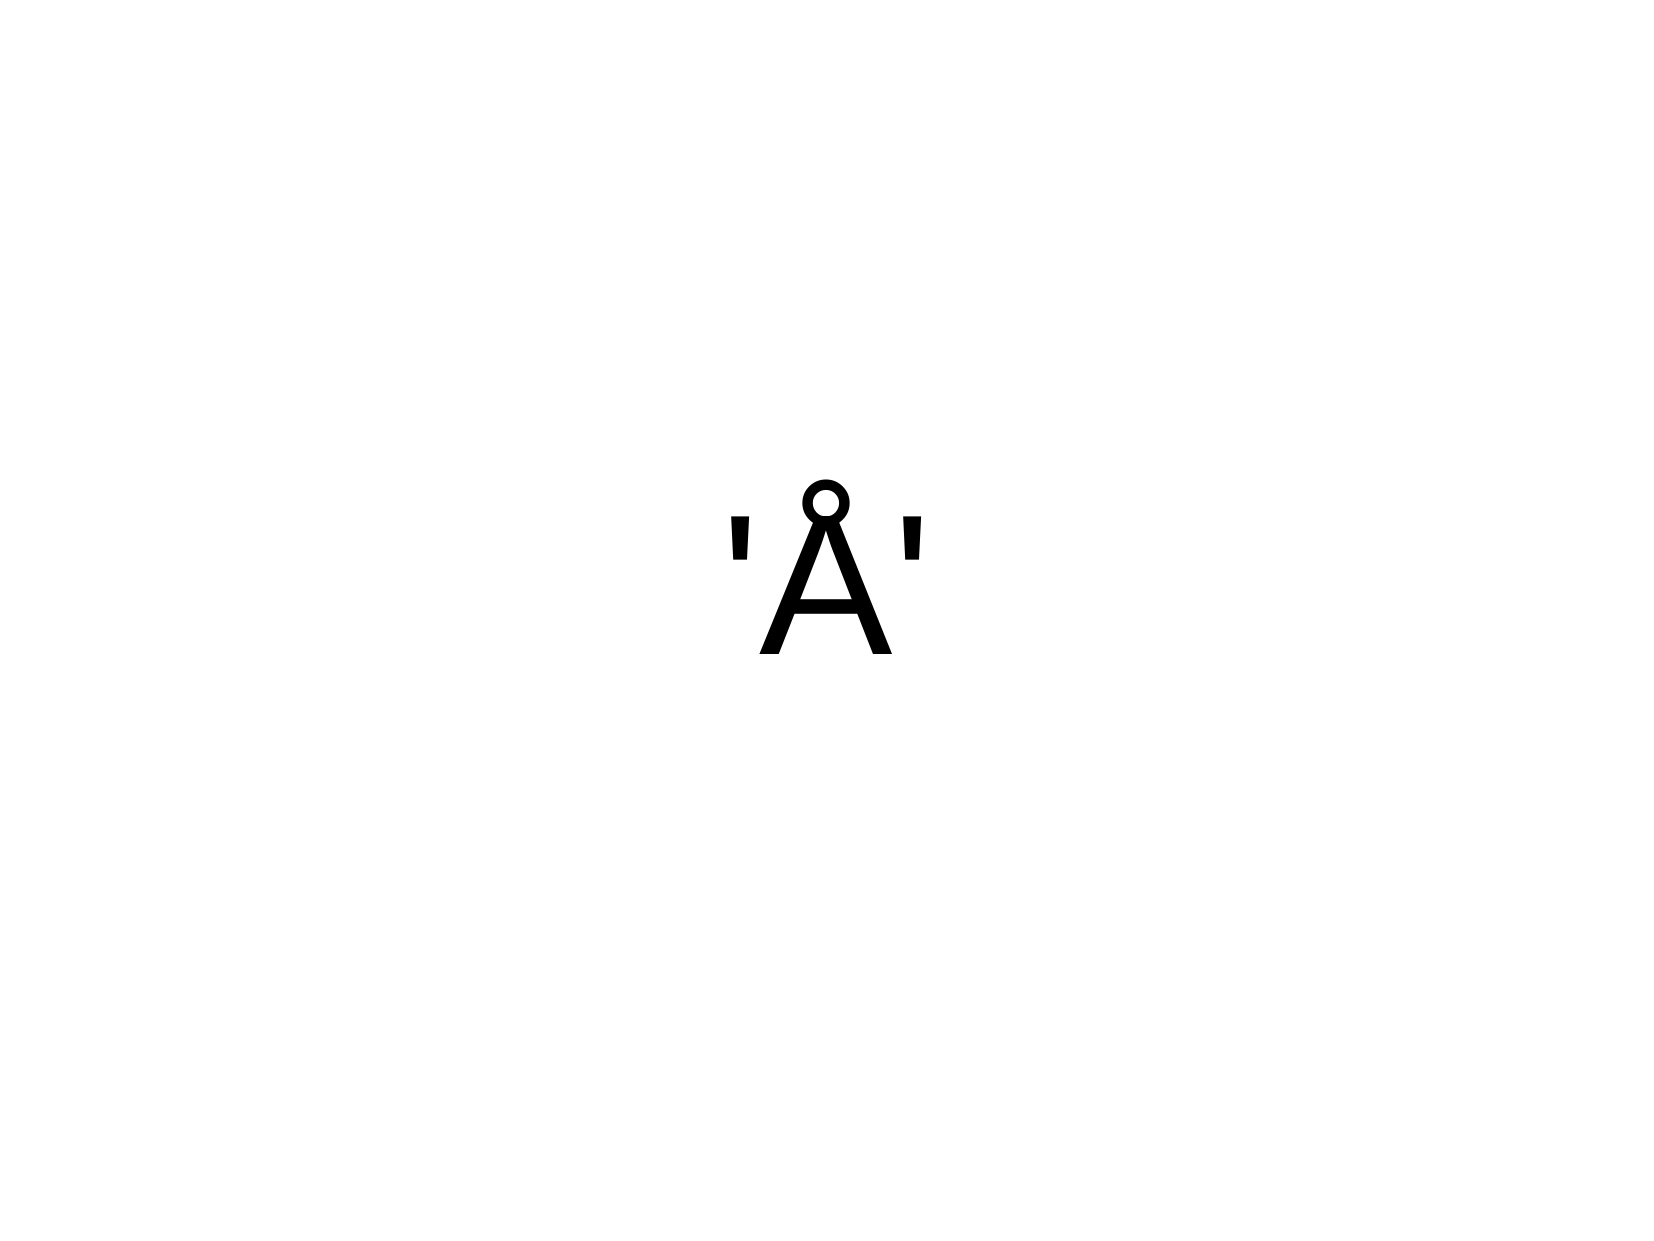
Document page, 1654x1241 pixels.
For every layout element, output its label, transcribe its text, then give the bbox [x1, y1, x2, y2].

title 'Å' [82, 56, 1571, 1115]
